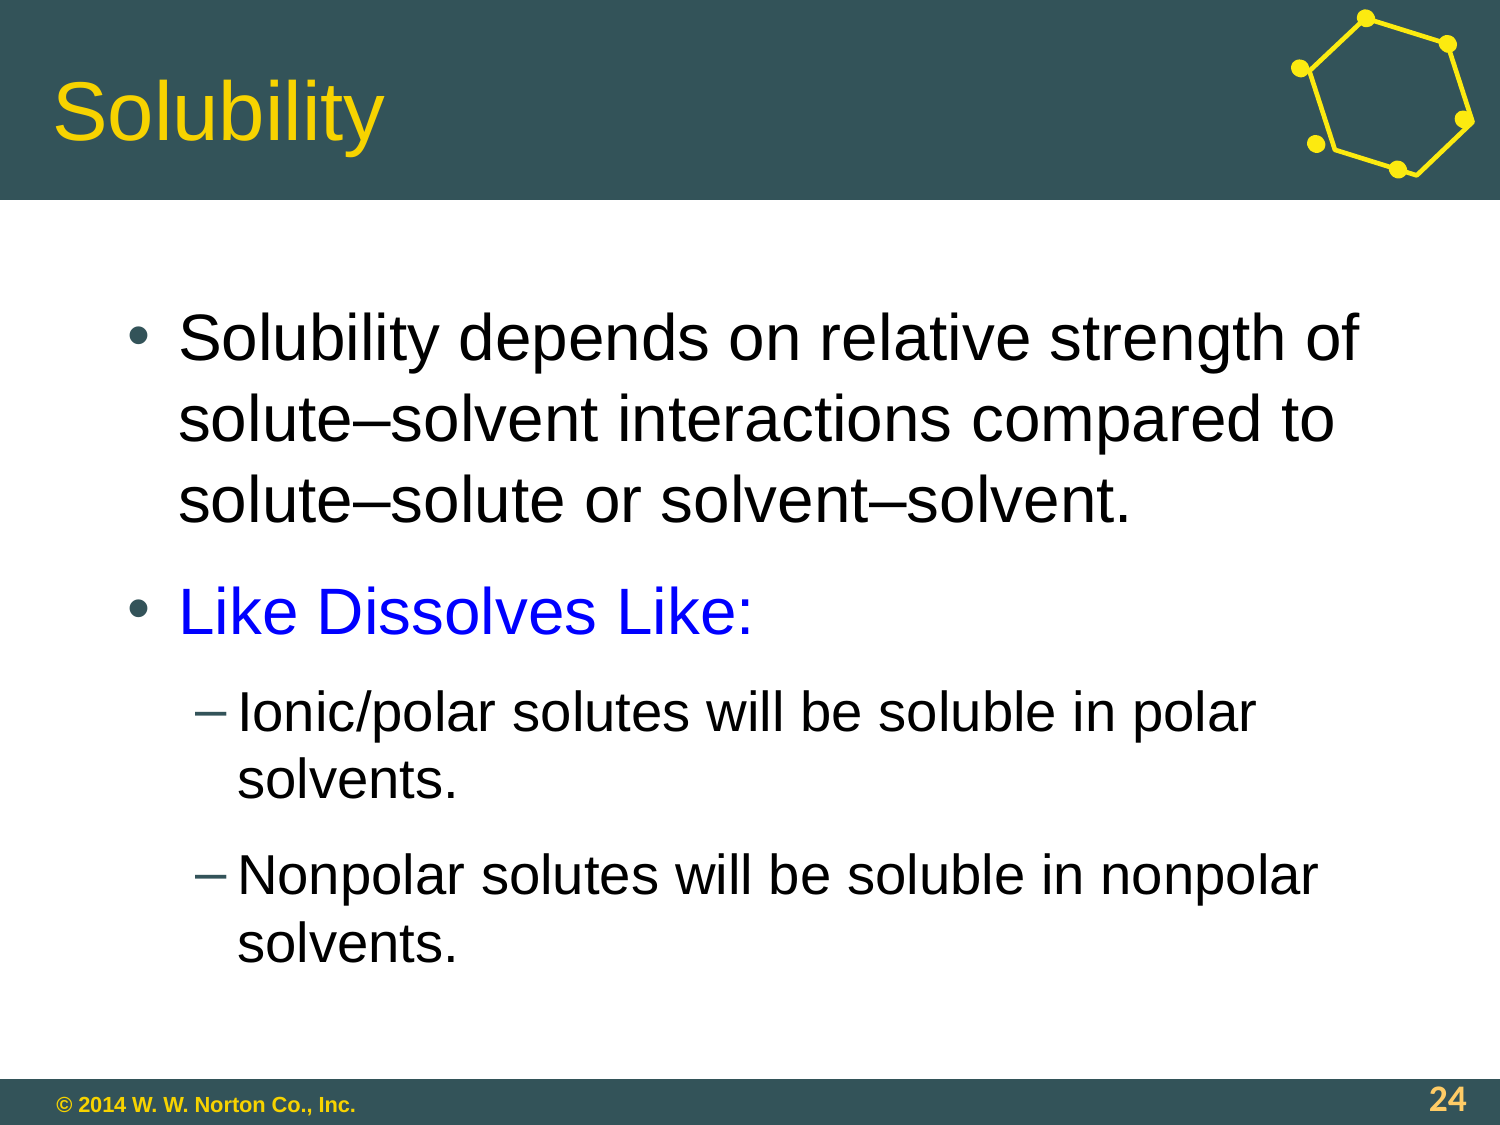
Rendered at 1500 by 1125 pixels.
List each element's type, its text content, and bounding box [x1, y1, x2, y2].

slide_number <number> [1412, 1074, 1482, 1119]
title Solubility [37, 19, 1118, 195]
list Solubility depends on relative strength of solute–solvent interactions compared to solute–solute or solvent–solvent. Like Dissolves Like: Ionic/polar solutes will be soluble in polar solvents. Nonpolar solutes will be soluble in nonpolar solvents. [112, 287, 1388, 1038]
